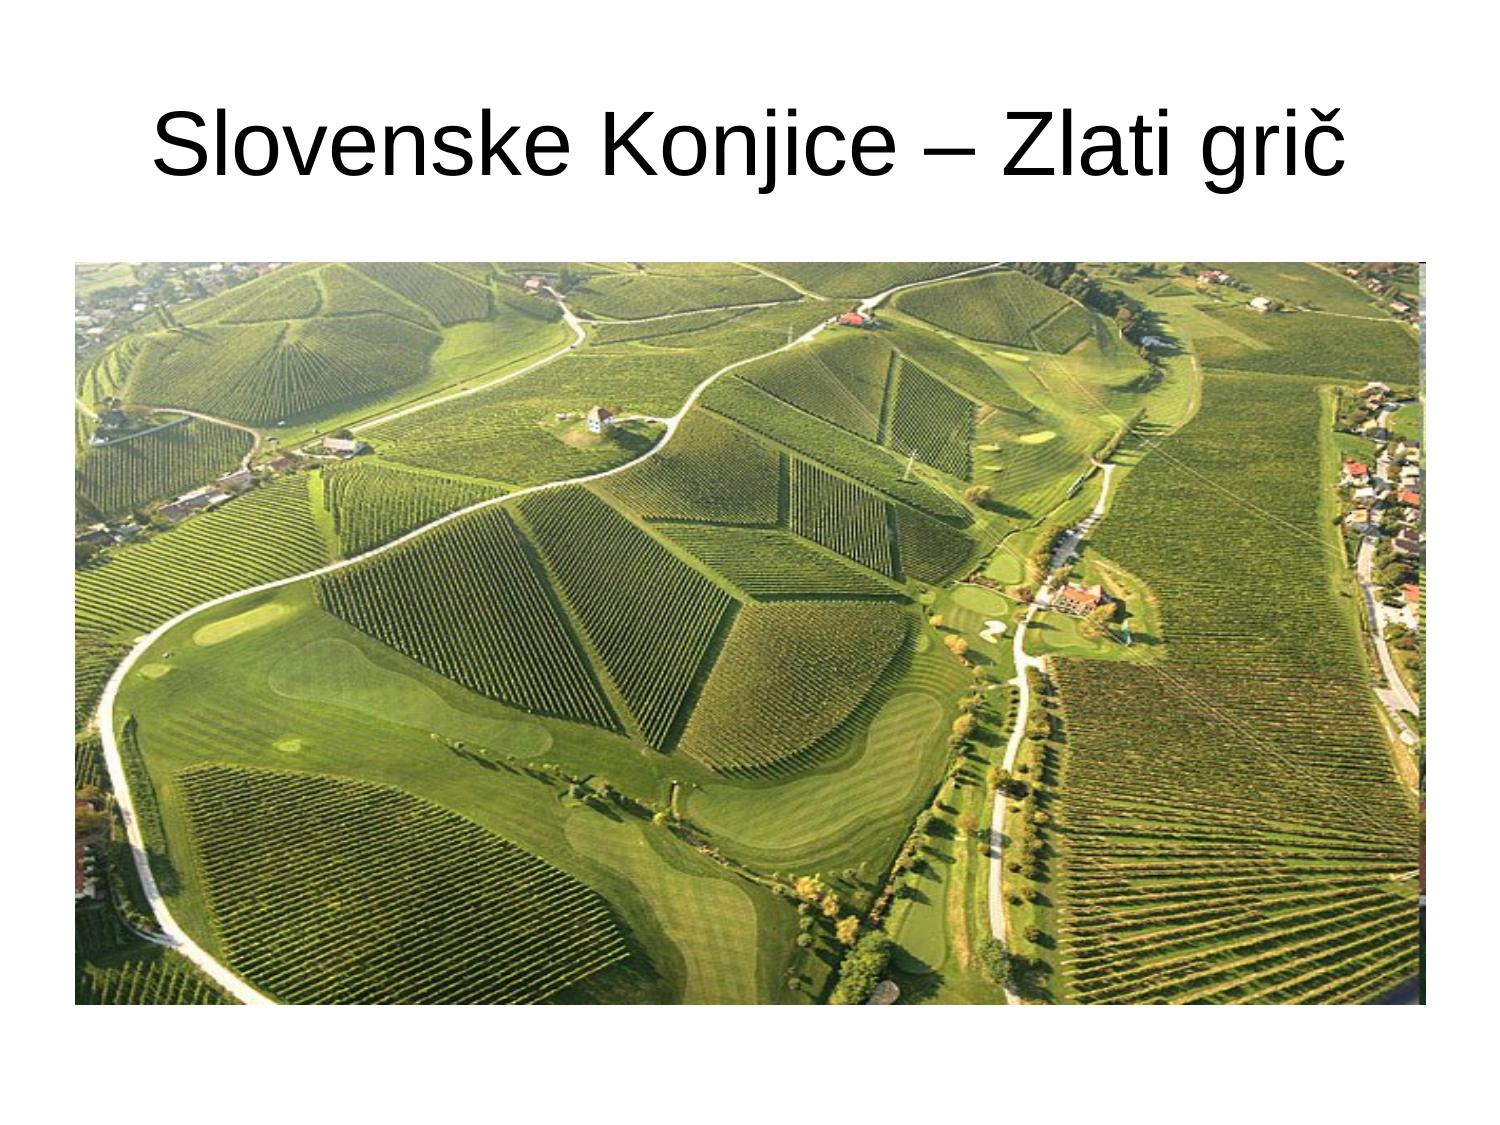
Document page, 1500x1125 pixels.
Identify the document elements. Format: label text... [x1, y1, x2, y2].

picture [75, 262, 1426, 1005]
title Slovenske Konjice – Zlati grič [75, 45, 1426, 233]
